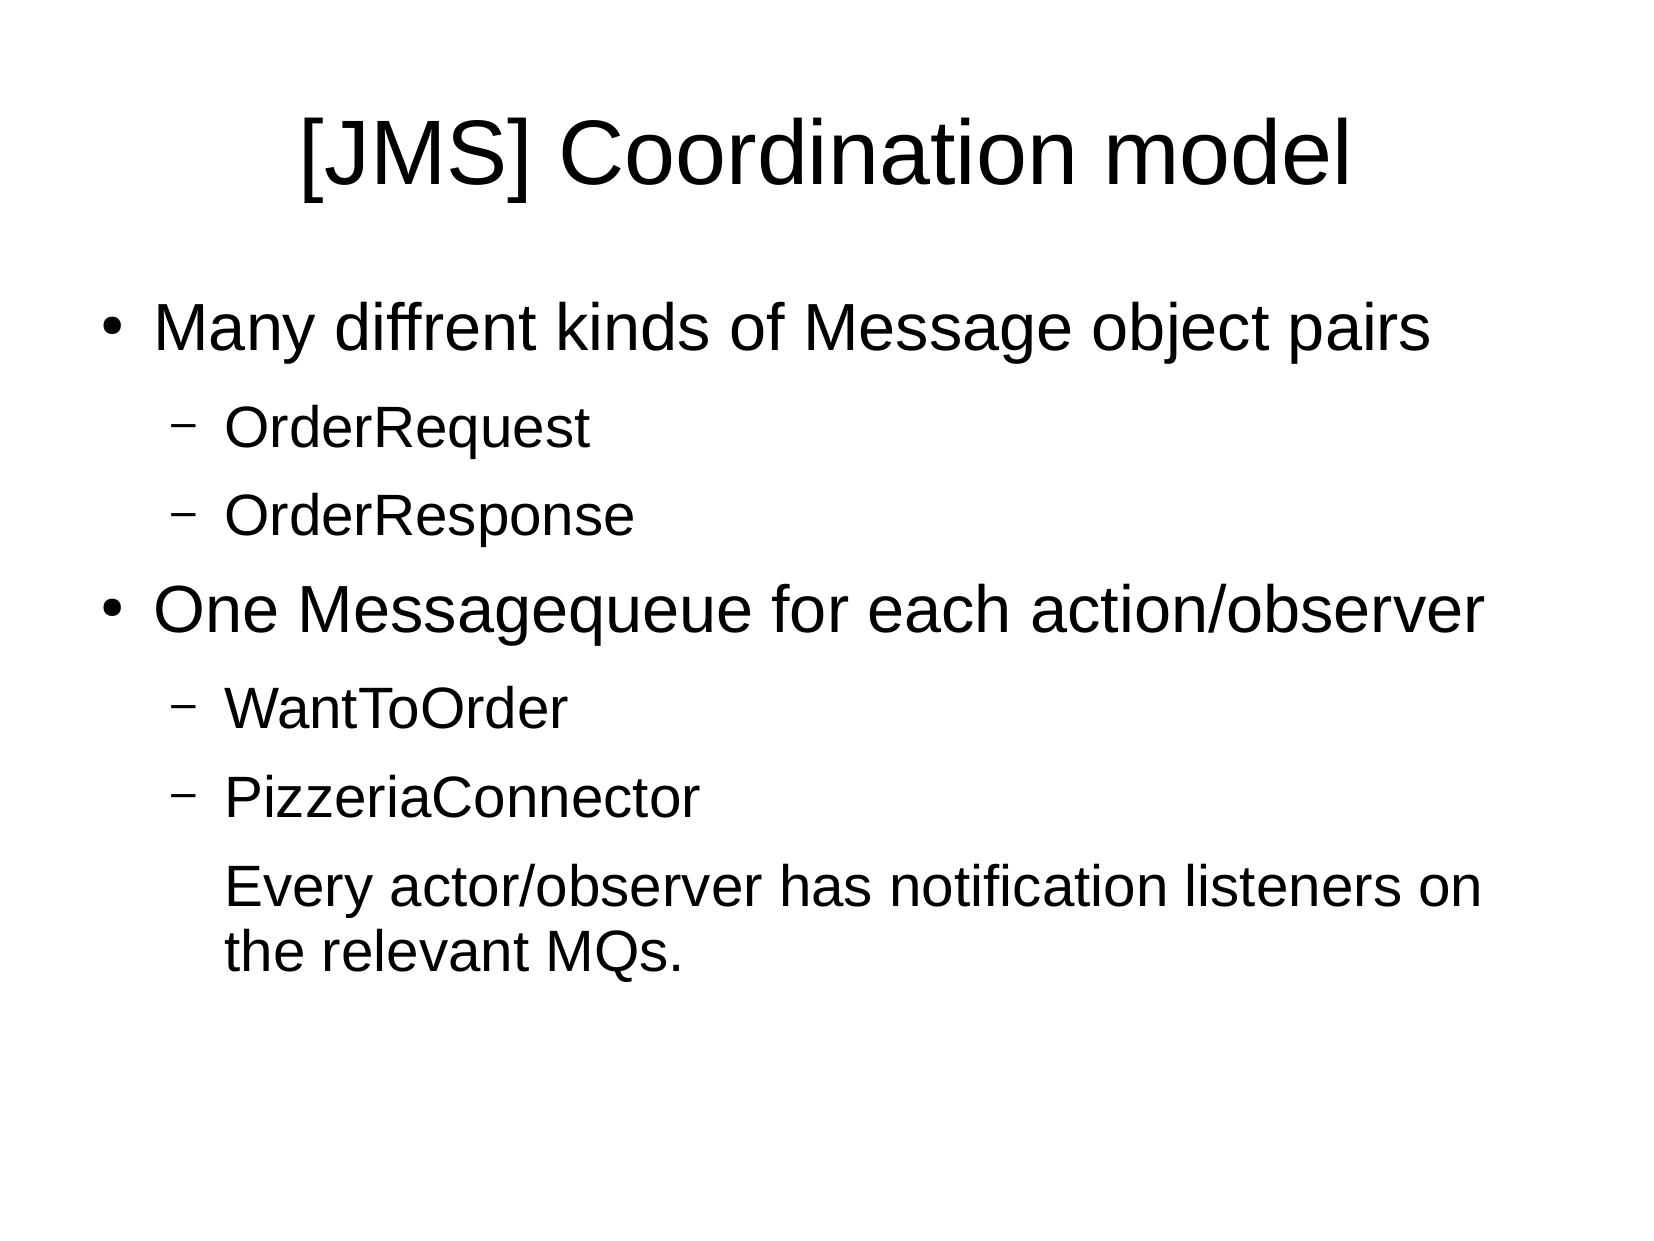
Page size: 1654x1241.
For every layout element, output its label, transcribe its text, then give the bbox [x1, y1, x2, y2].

list Many diffrent kinds of Message object pairs OrderRequest OrderResponse One Messagequeue for each action/observer WantToOrder PizzeriaConnector Every actor/observer has notification listeners on the relevant MQs. [82, 290, 1538, 1010]
title [JMS] Coordination model [82, 49, 1571, 257]
